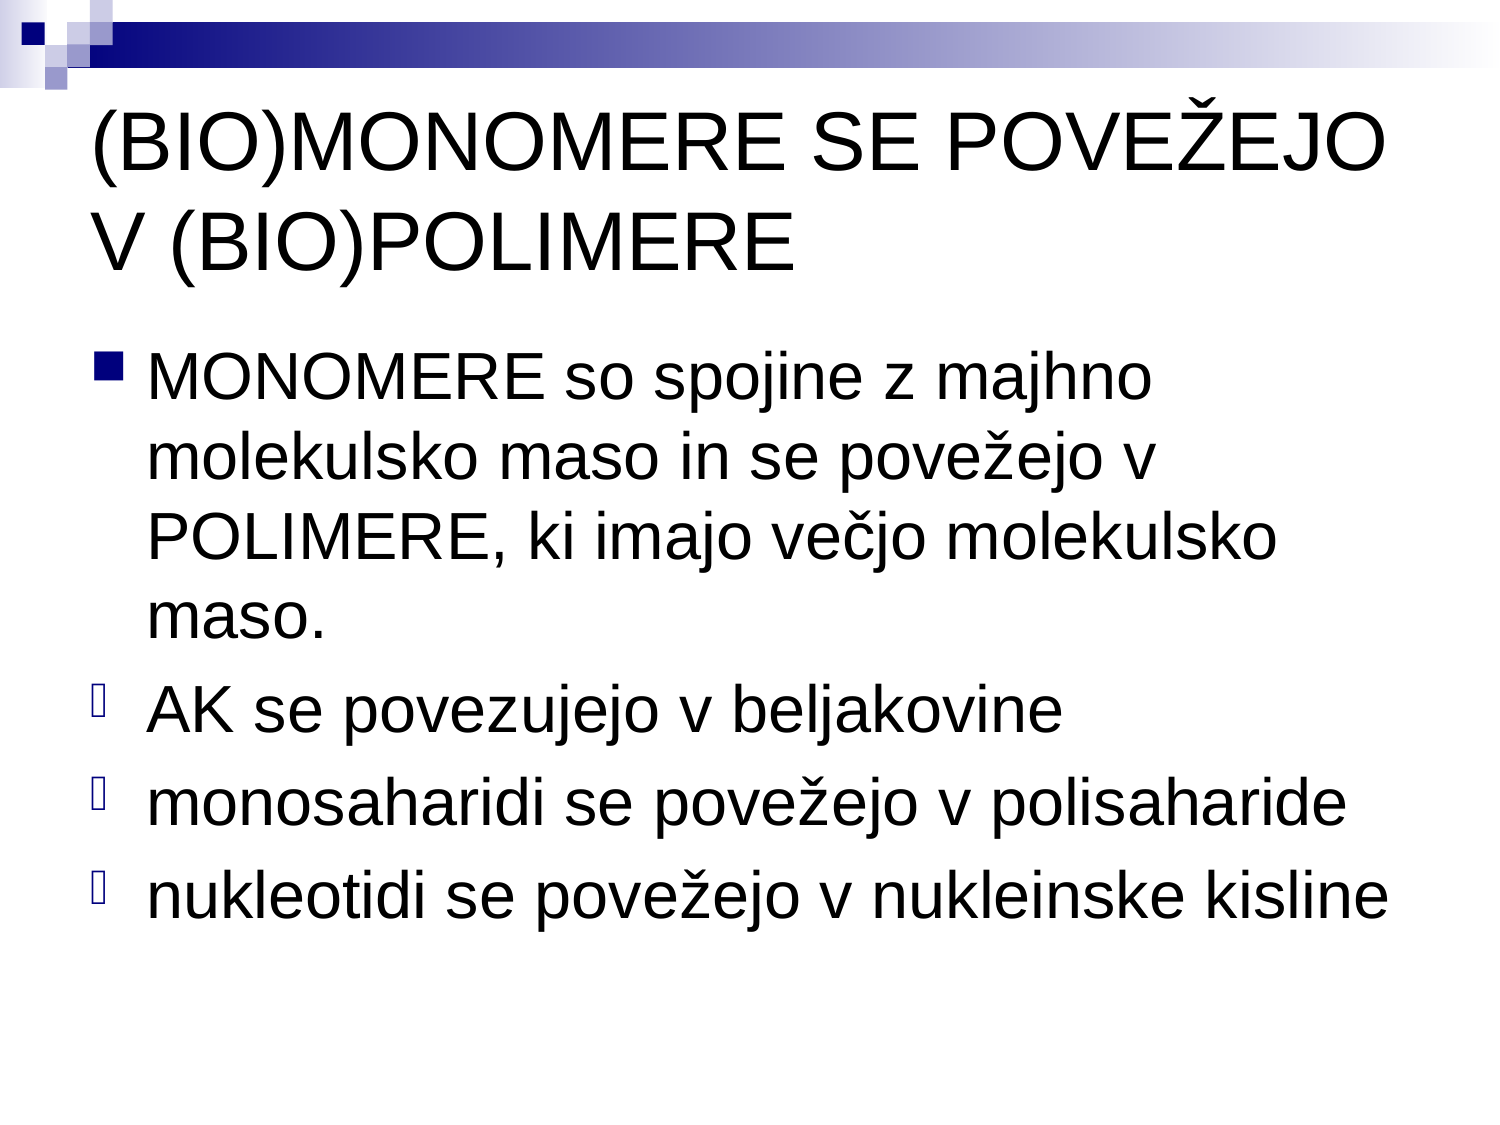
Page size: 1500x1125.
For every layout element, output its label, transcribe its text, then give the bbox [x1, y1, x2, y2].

list MONOMERE so spojine z majhno molekulsko maso in se povežejo v POLIMERE, ki imajo večjo molekulsko maso. AK se povezujejo v beljakovine monosaharidi se povežejo v polisaharide nukleotidi se povežejo v nukleinske kisline [75, 324, 1425, 963]
title (BIO)MONOMERE SE POVEŽEJO V (BIO)POLIMERE [75, 75, 1425, 300]
